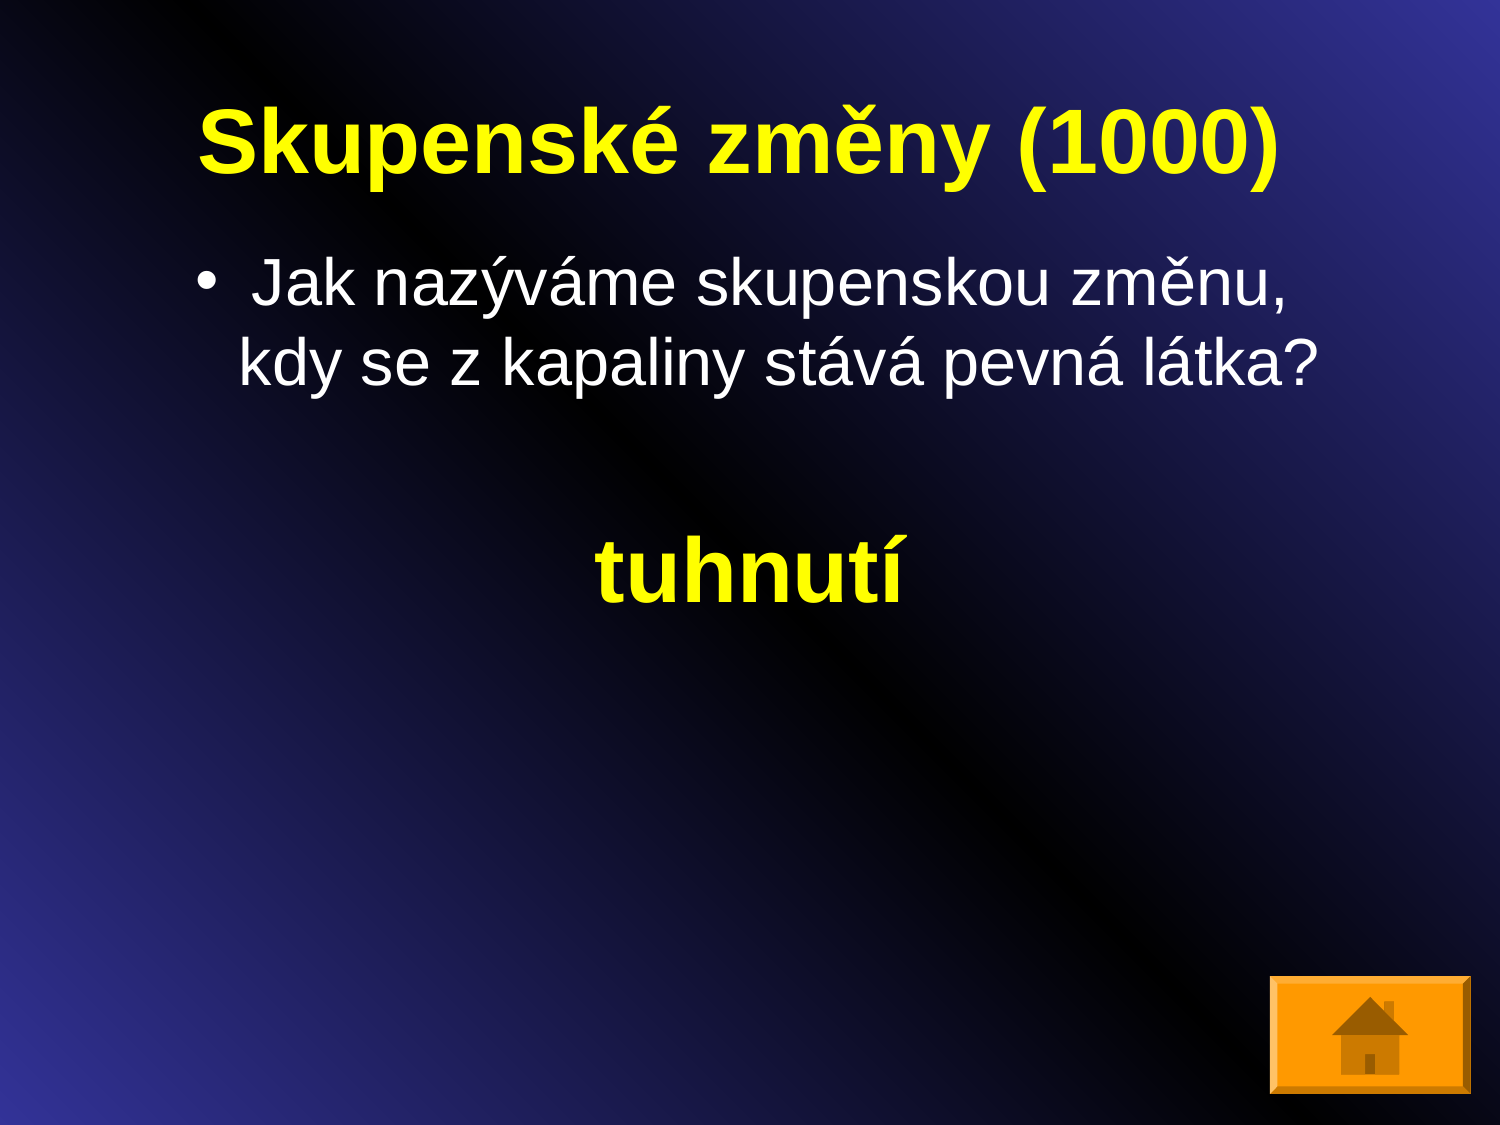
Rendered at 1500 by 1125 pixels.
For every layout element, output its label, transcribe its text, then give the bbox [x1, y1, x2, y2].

list Jak nazýváme skupenskou změnu, kdy se z kapaliny stává pevná látka? [76, 231, 1427, 421]
text_box [1271, 976, 1471, 1094]
text_box tuhnutí [53, 503, 1447, 629]
title Skupenské změny (1000) [64, 42, 1415, 231]
